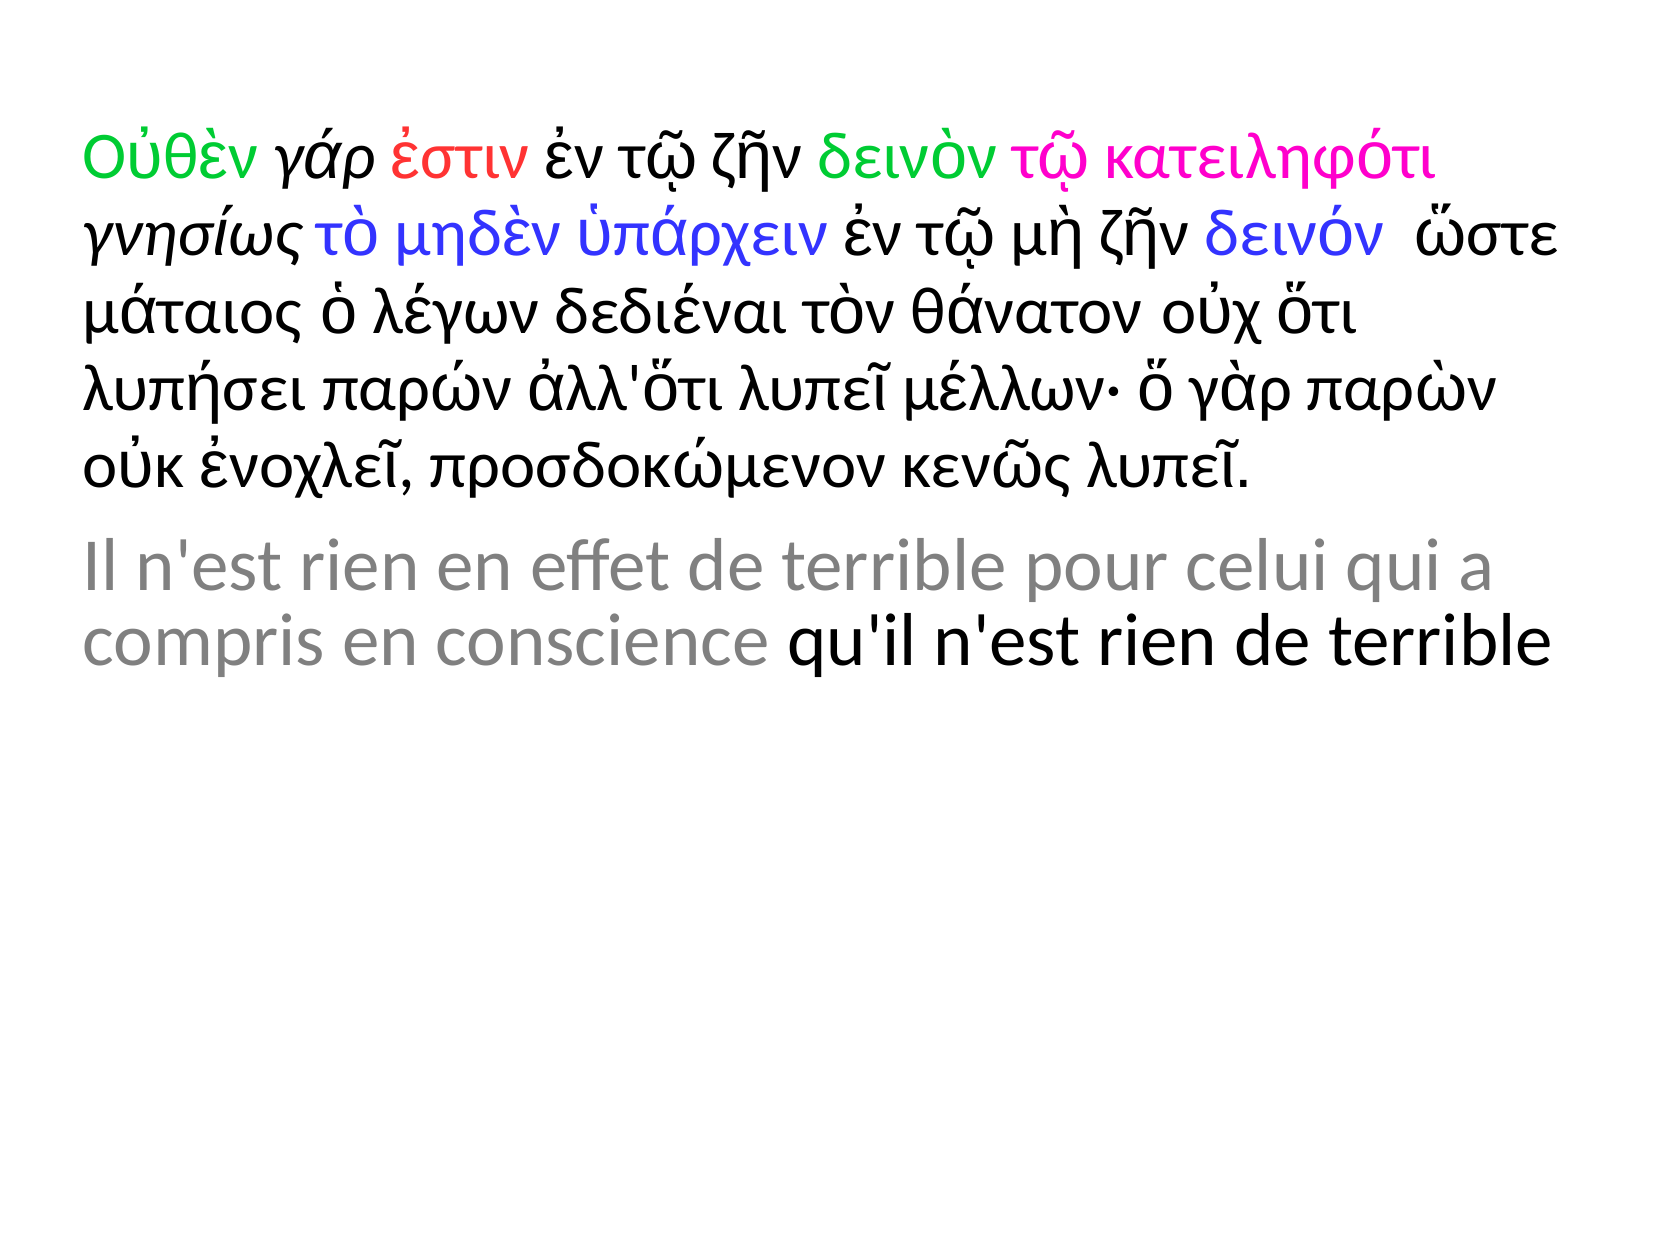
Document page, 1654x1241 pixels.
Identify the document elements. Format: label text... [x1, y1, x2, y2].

list Oὐθὲν γάρ ἐστιν ἐν τῷ ζῆν δεινὸν τῷ κατειληφότι γνησίως τὸ μηδὲν ὑπάρχειν ἐν τῷ μὴ ζῆν δεινόν ὥστε μάταιος ὁ λέγων δεδιέναι τὸν θάνατον οὐχ ὅτι λυπήσει παρών ἀλλ'ὅτι λυπεῖ μέλλων· ὅ γὰρ παρὼν οὐκ ἐνοχλεῖ, προσδοκώμενον κενῶς λυπεῖ. Il n'est rien en effet de terrible pour celui qui a compris en conscience qu'il n'est rien de terrible [82, 118, 1571, 1121]
